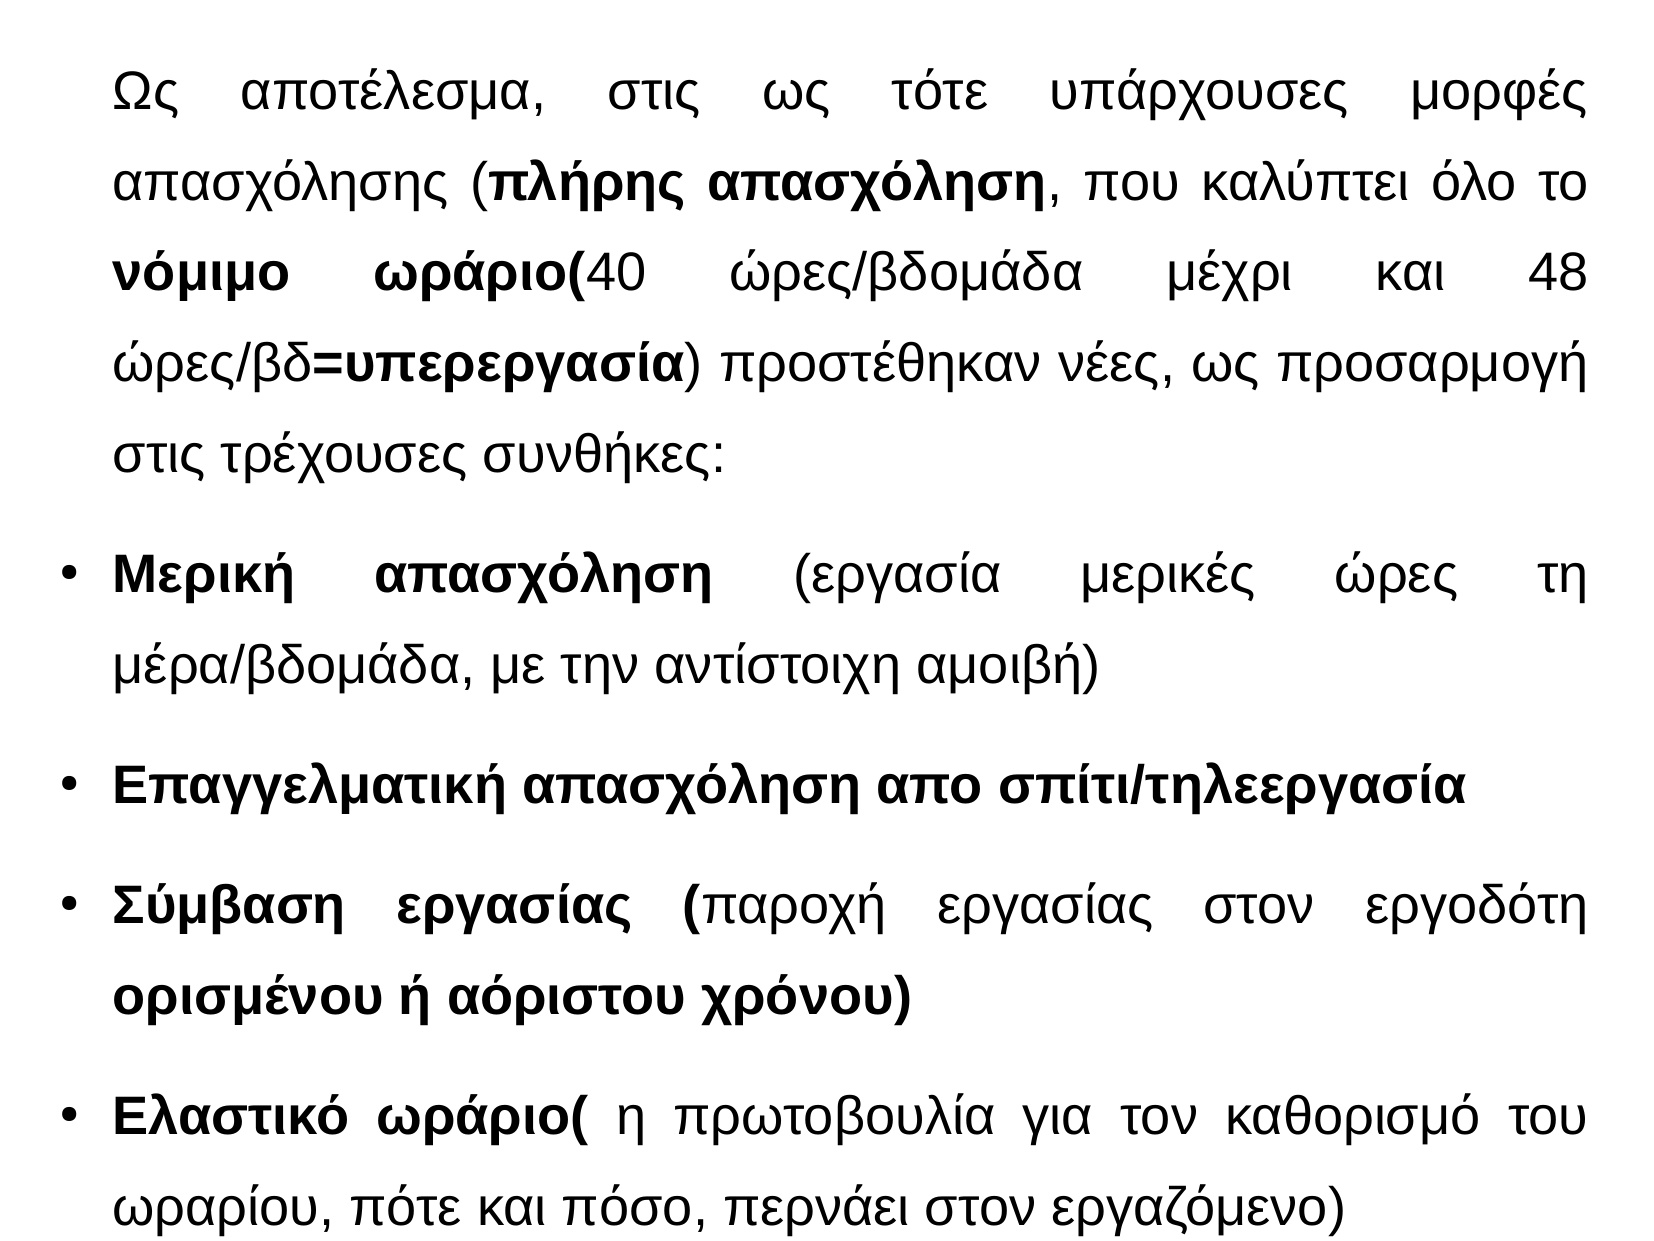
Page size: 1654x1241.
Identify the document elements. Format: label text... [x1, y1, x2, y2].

list Ως αποτέλεσμα, στις ως τότε υπάρχουσες μορφές απασχόλησης (πλήρης απασχόληση, που καλύπτει όλο το νόμιμο ωράριο(40 ώρες/βδομάδα μέχρι και 48 ώρες/βδ=υπερεργασία) προστέθηκαν νέες, ως προσαρμογή στις τρέχουσες συνθήκες: Μερική απασχόληση (εργασία μερικές ώρες τη μέρα/βδομάδα, με την αντίστοιχη αμοιβή) Επαγγελματική απασχόληση απο σπίτι/τηλεεργασία Σύμβαση εργασίας (παροχή εργασίας στον εργοδότη ορισμένου ή αόριστου χρόνου) Ελαστικό ωράριο( η πρωτοβουλία για τον καθορισμό του ωραρίου, πότε και πόσο, περνάει στον εργαζόμενο) [41, 30, 1591, 1241]
